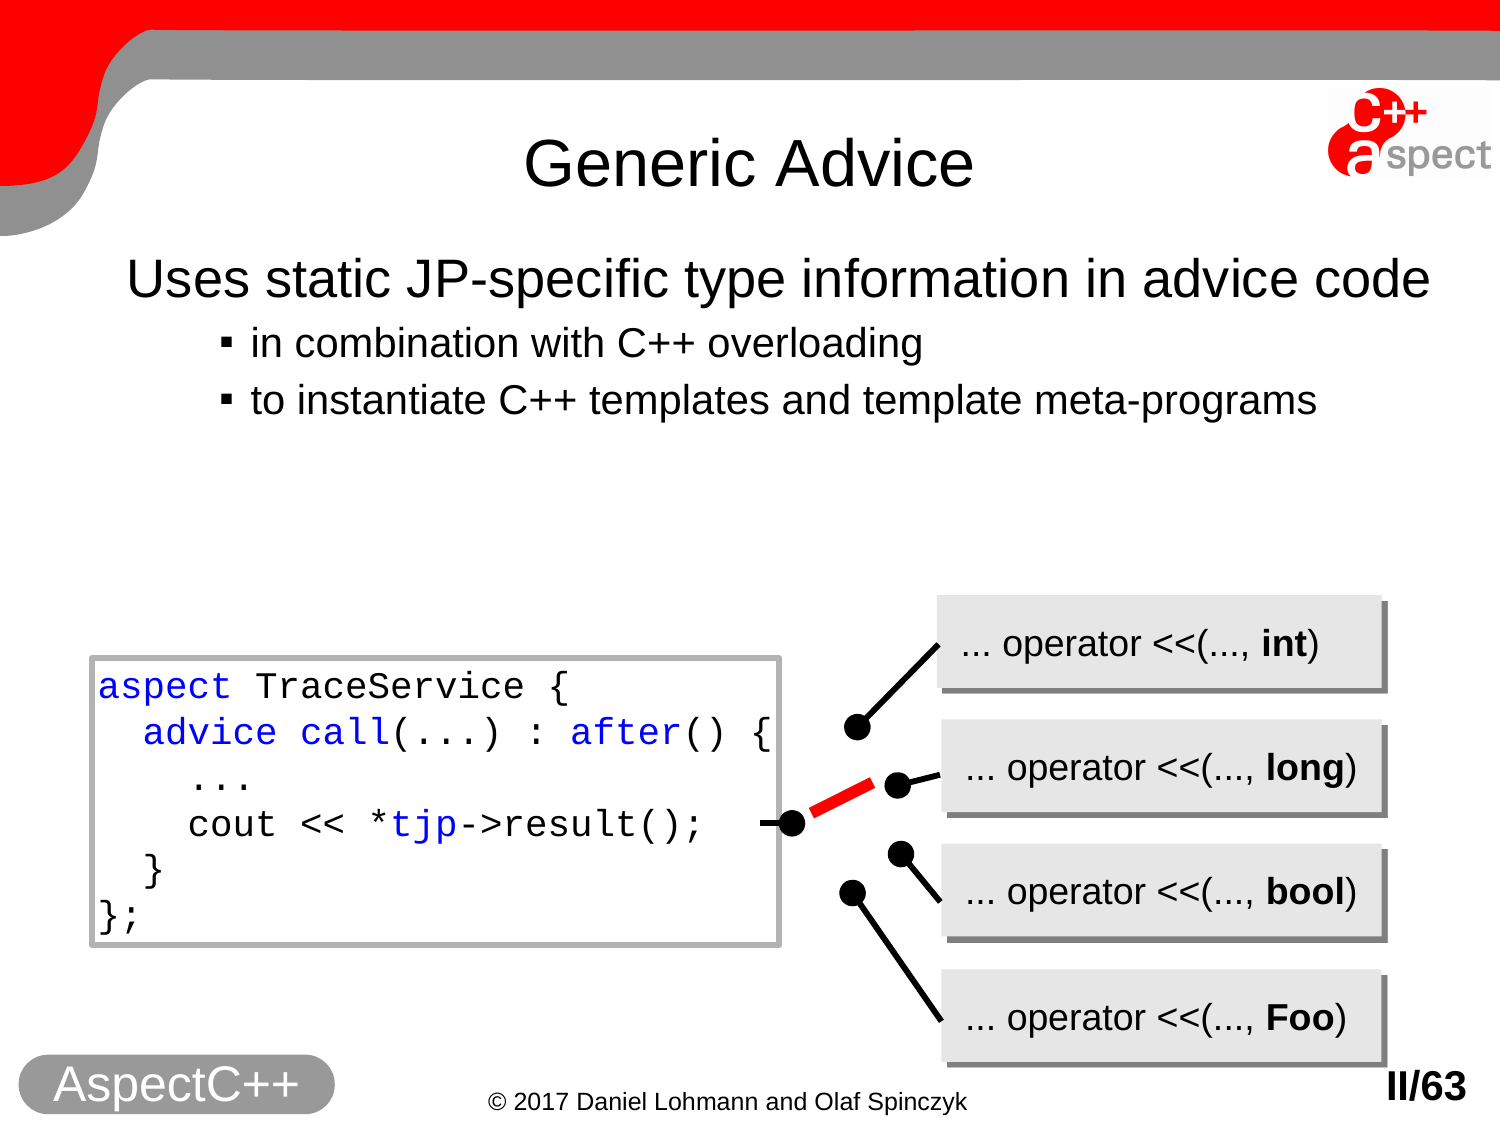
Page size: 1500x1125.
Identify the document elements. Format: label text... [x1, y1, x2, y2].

text_box ... operator <<(..., Foo) [941, 969, 1382, 1060]
text_box ... operator <<(..., bool) [941, 843, 1382, 935]
text_box ... operator <<(..., long) [941, 719, 1382, 811]
title Generic Advice [112, 98, 1388, 223]
list Uses static JP-specific type information in advice code in combination with C++ overloading to instantiate C++ templates and template meta-programs [126, 248, 1459, 1013]
text_box aspect TraceService { advice call(...) : after() { ... cout << *tjp->result(); } }; [91, 657, 780, 942]
text_box ... operator <<(..., int) [936, 595, 1382, 686]
